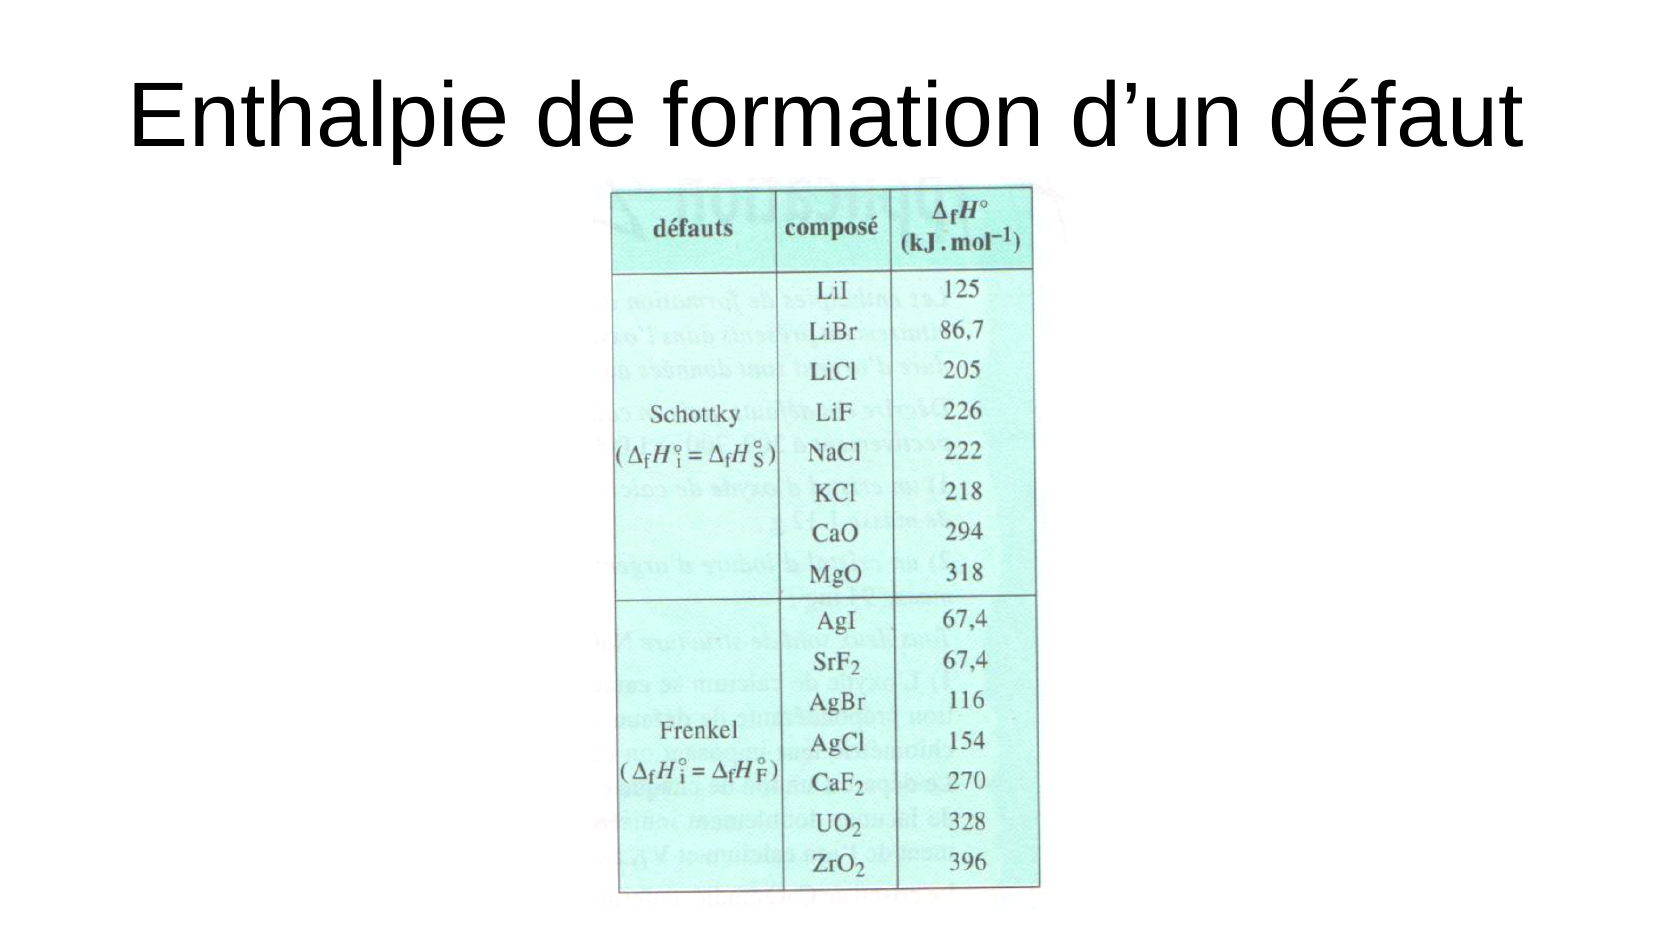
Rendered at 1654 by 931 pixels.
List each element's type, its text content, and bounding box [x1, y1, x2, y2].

title Enthalpie de formation d’un défaut [82, 37, 1571, 193]
picture [588, 177, 1099, 910]
